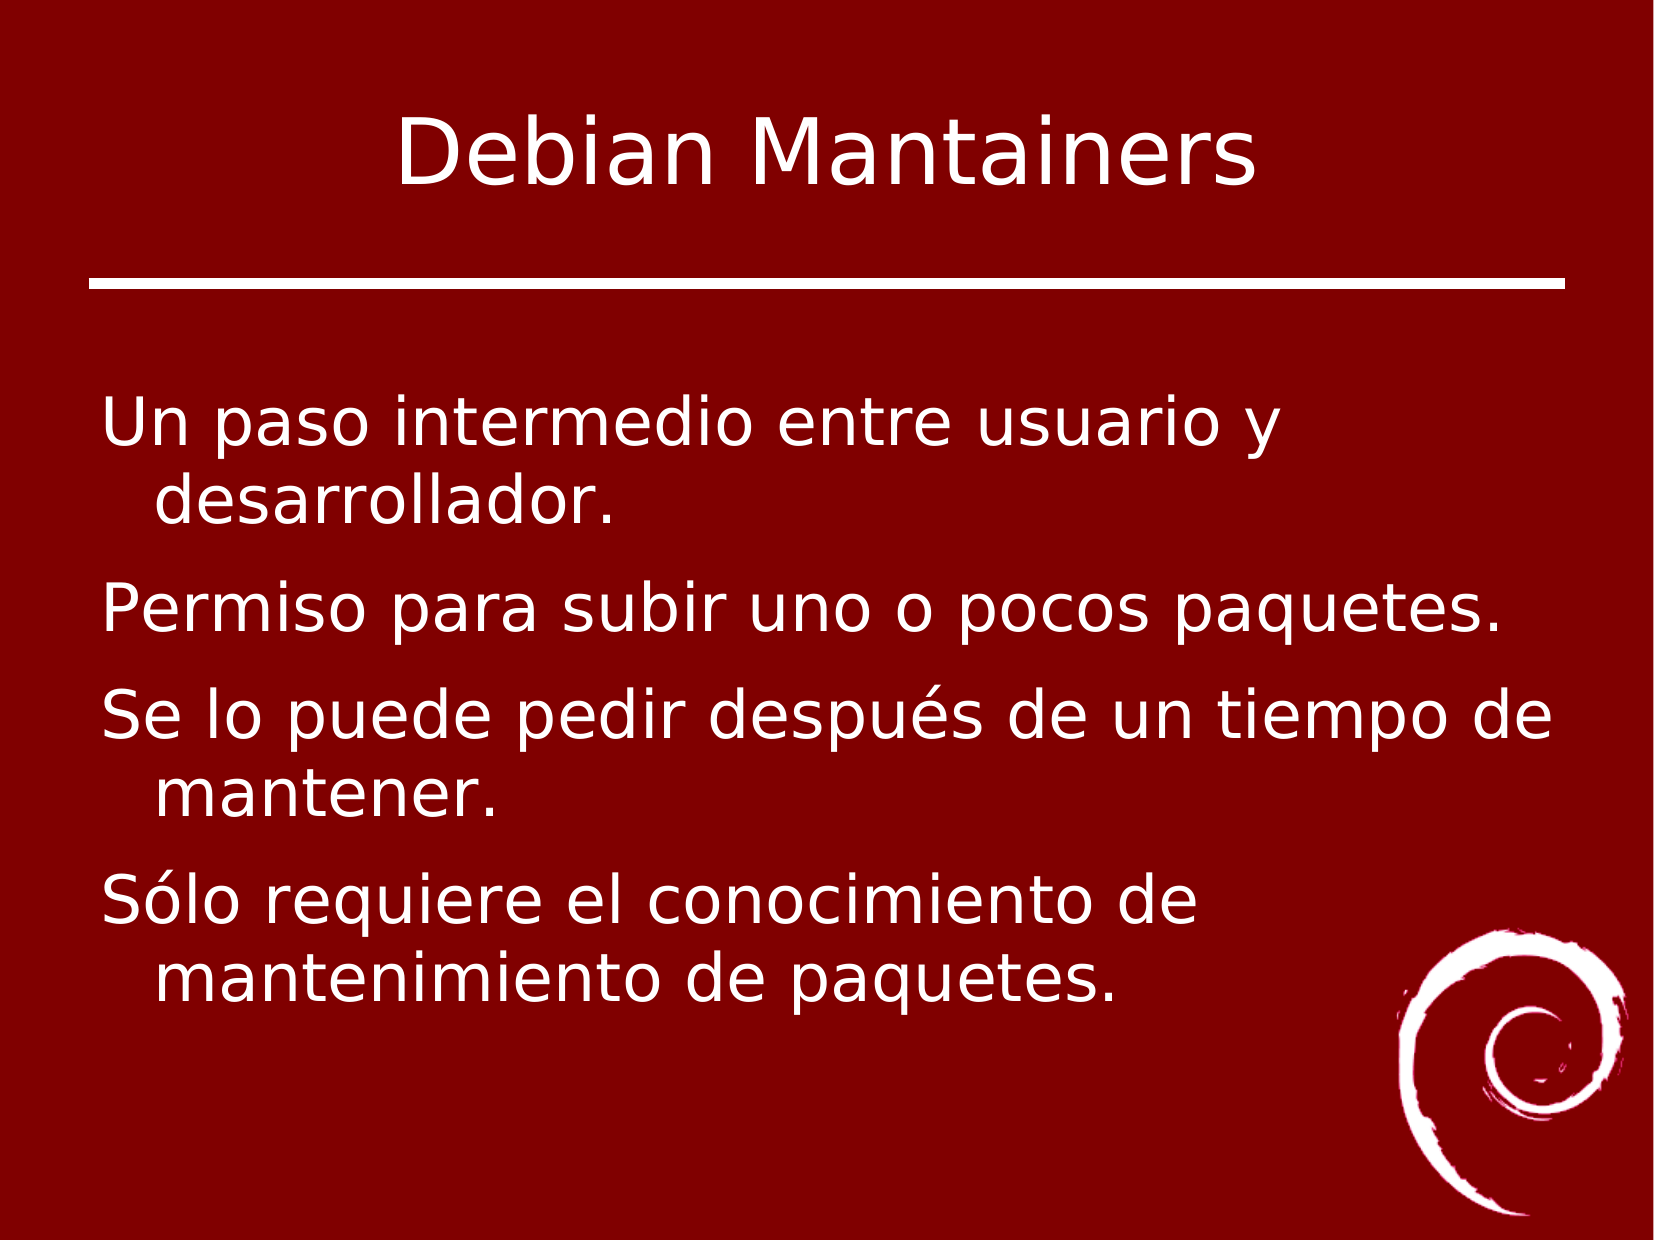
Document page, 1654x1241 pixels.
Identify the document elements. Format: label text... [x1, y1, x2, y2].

picture [1394, 925, 1632, 1218]
list Un paso intermedio entre usuario y desarrollador. Permiso para subir uno o pocos paquetes. Se lo puede pedir después de un tiempo de mantener. Sólo requiere el conocimiento de mantenimiento de paquetes. [82, 383, 1571, 1094]
title Debian Mantainers [82, 56, 1571, 250]
